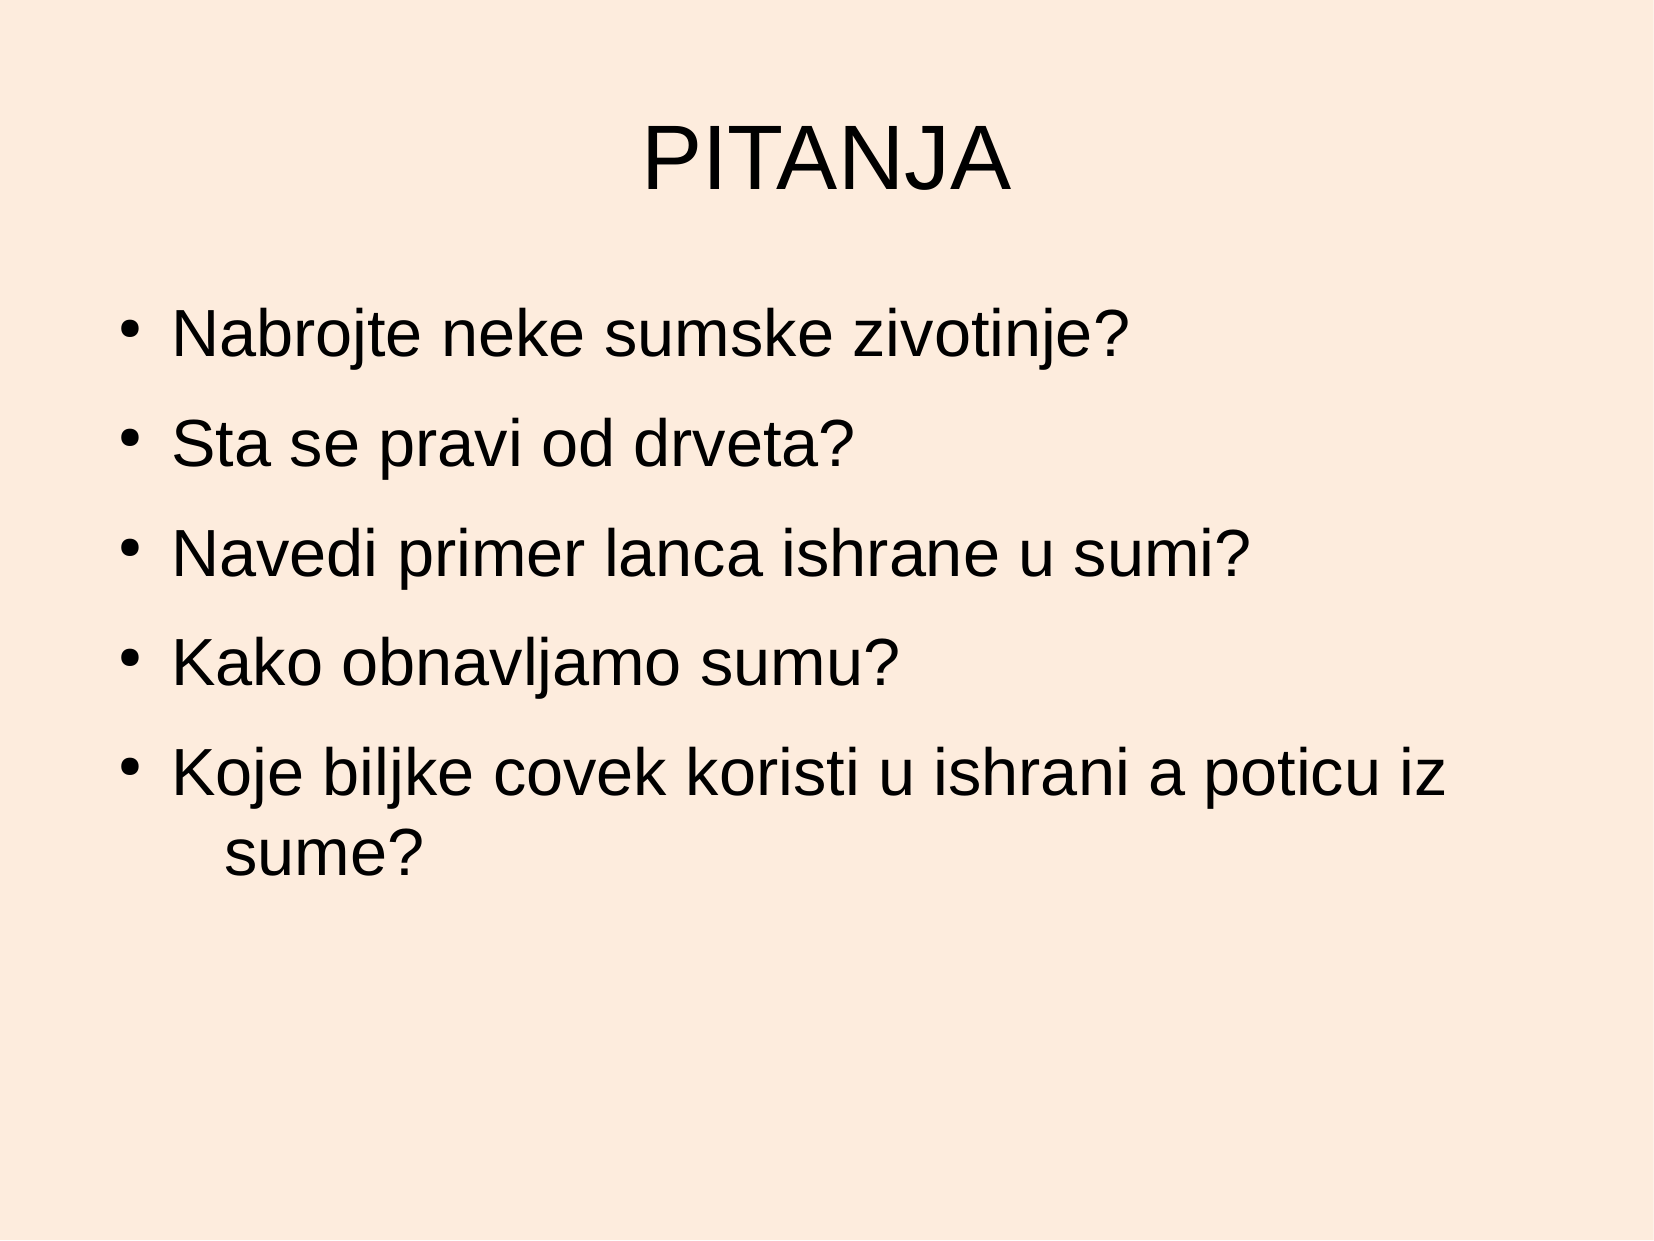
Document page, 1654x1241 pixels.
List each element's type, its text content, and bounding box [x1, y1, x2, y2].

list Nabrojte neke sumske zivotinje? Sta se pravi od drveta? Navedi primer lanca ishrane u sumi? Kako obnavljamo sumu? Koje biljke covek koristi u ishrani a poticu iz sume? [82, 290, 1571, 1109]
title PITANJA [82, 56, 1571, 250]
